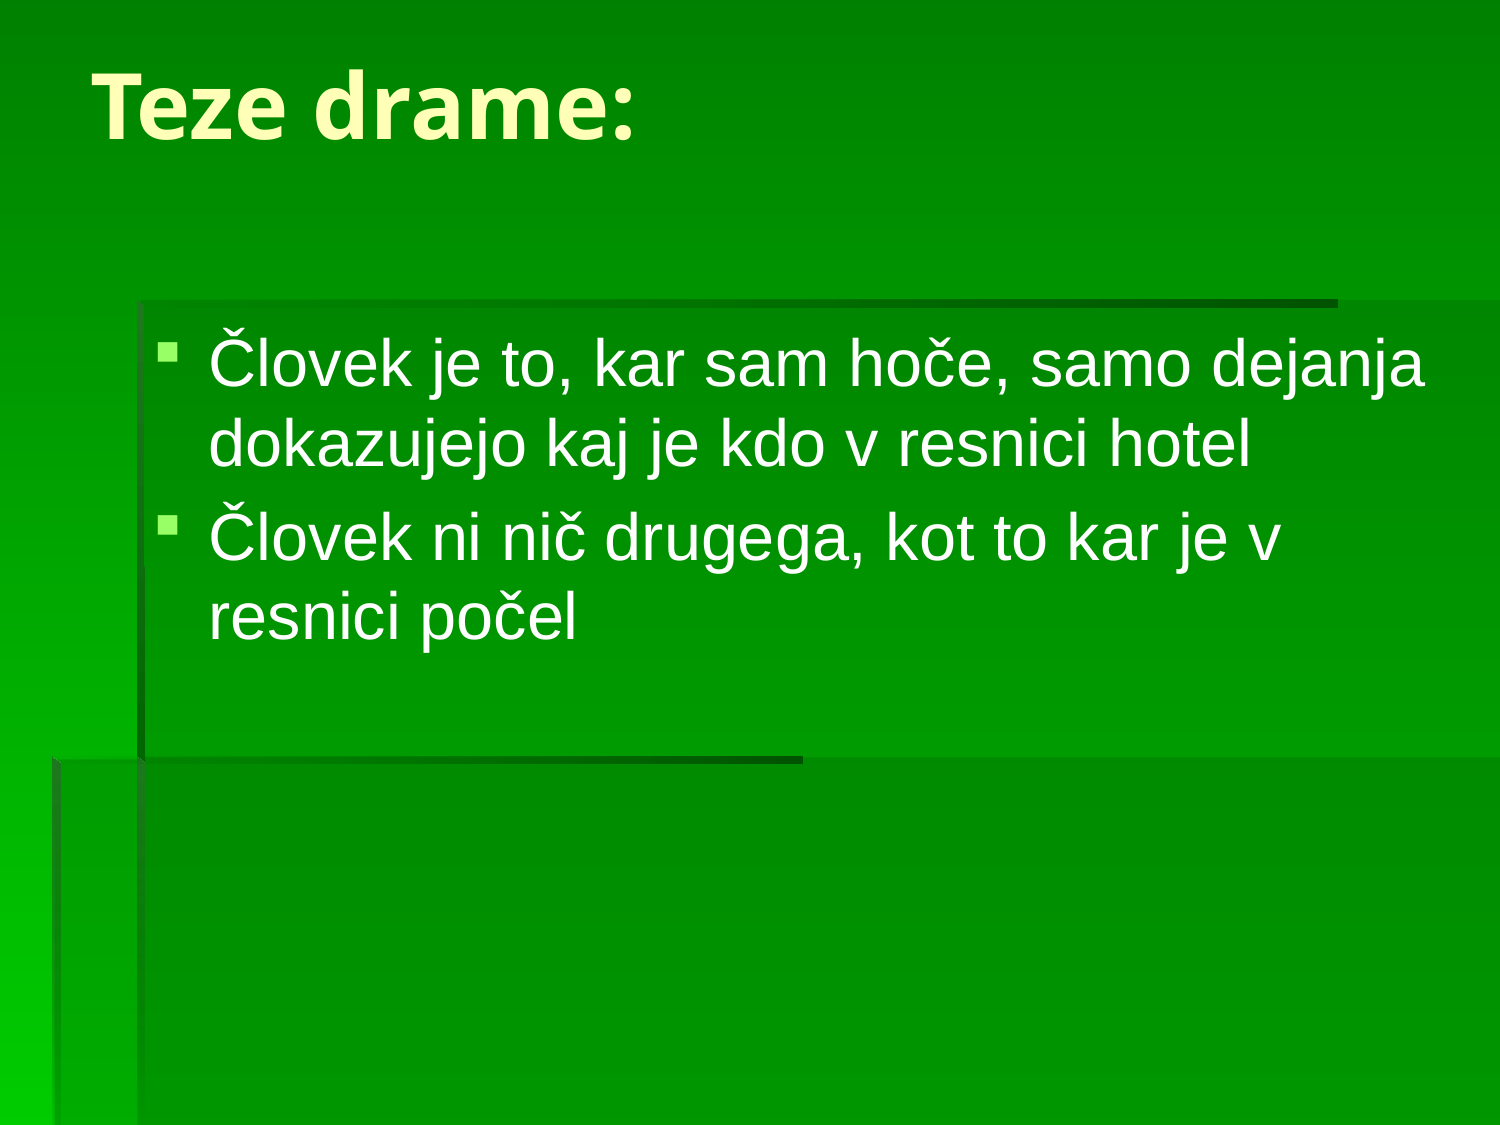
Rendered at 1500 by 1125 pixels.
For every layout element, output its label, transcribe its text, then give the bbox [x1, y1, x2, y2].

list Človek je to, kar sam hoče, samo dejanja dokazujejo kaj je kdo v resnici hotel Človek ni nič drugega, kot to kar je v resnici počel [137, 312, 1451, 1000]
title Teze drame: [75, 40, 1451, 275]
